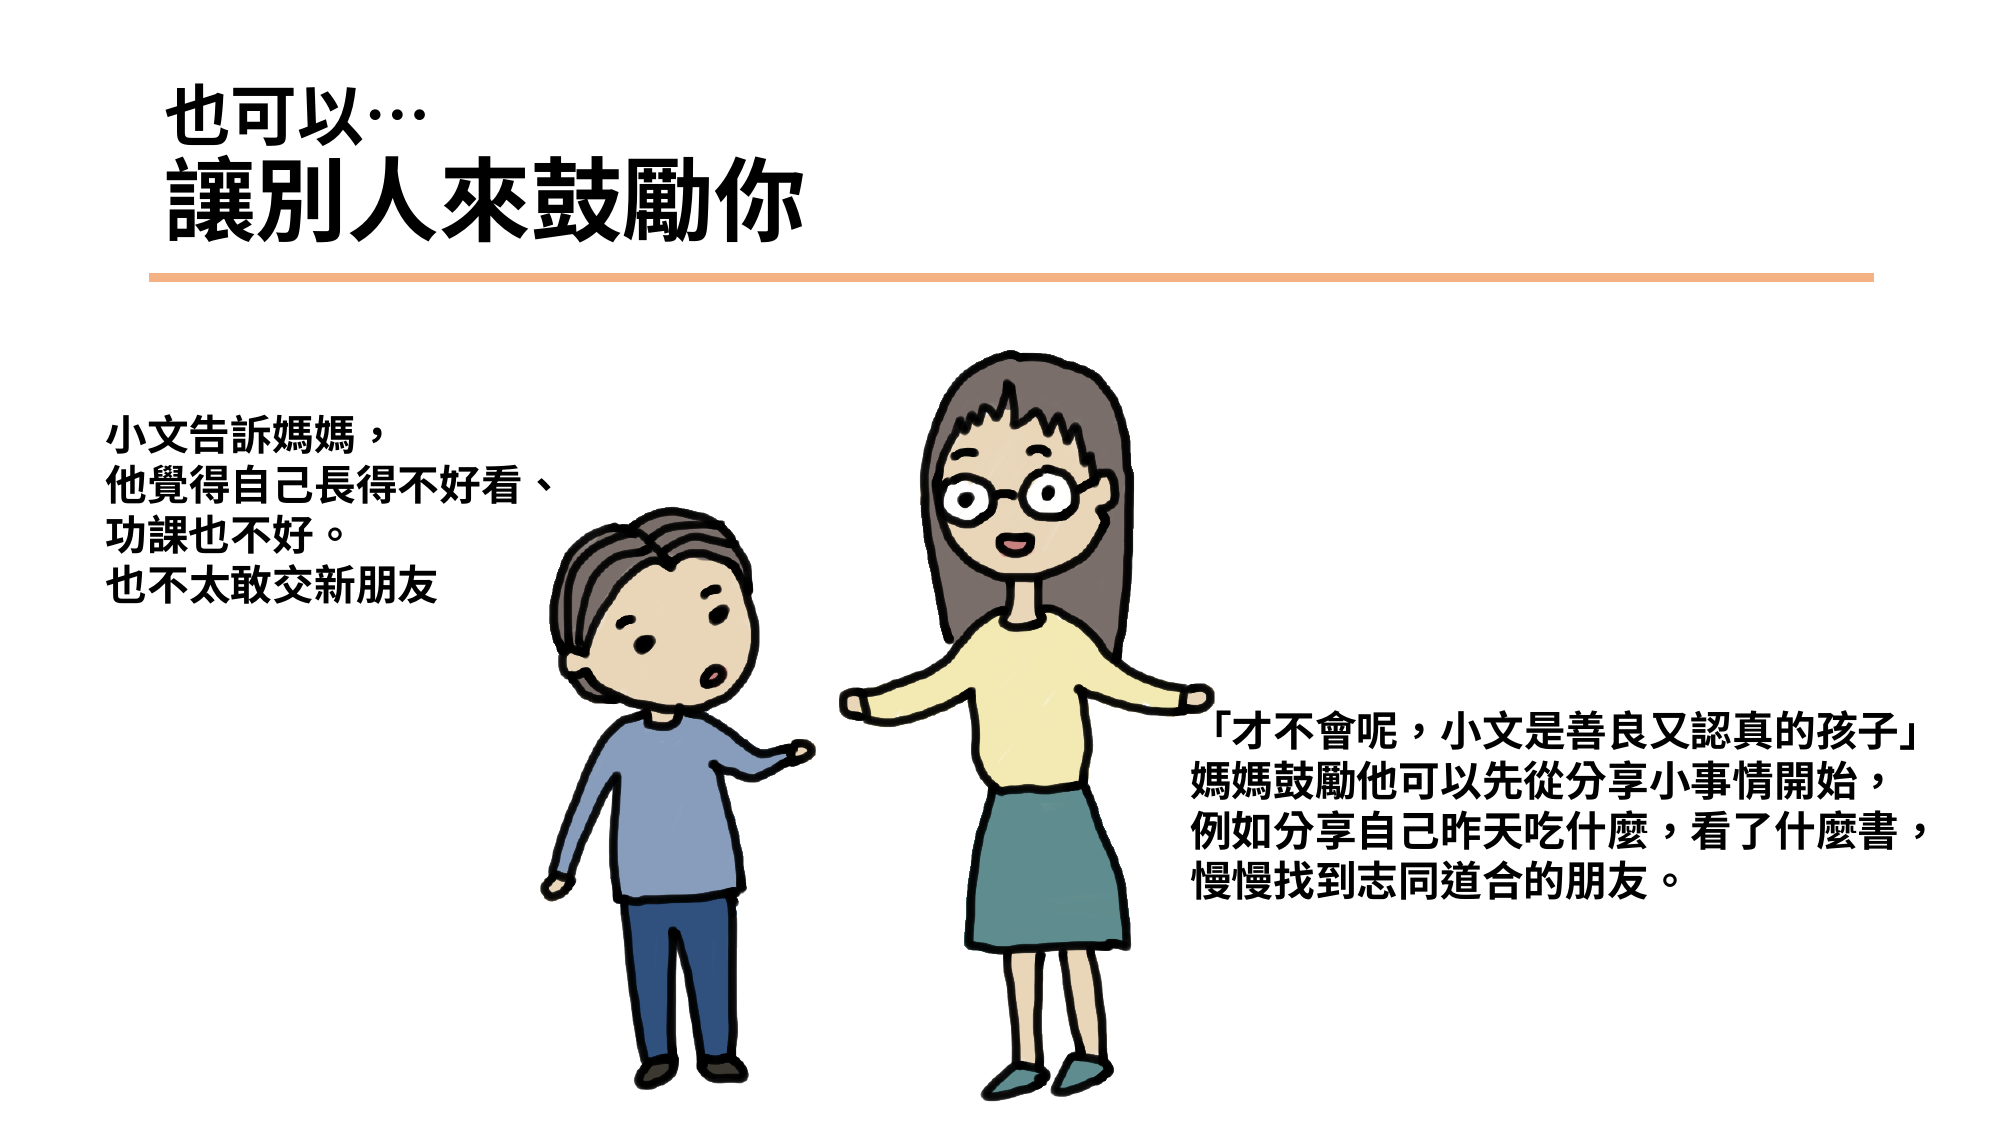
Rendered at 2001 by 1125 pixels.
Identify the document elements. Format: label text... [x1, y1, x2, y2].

picture [517, 346, 1227, 1125]
title 也可以… 讓別人來鼓勵你 [149, 59, 1875, 278]
text_box 「才不會呢，小文是善良又認真的孩子」 媽媽鼓勵他可以先從分享小事情開始， 例如分享自己昨天吃什麼，看了什麼書， 慢慢找到志同道合的朋友。 [1175, 697, 2000, 912]
text_box 小文告訴媽媽， 他覺得自己長得不好看、 功課也不好。 也不太敢交新朋友 [91, 401, 580, 616]
